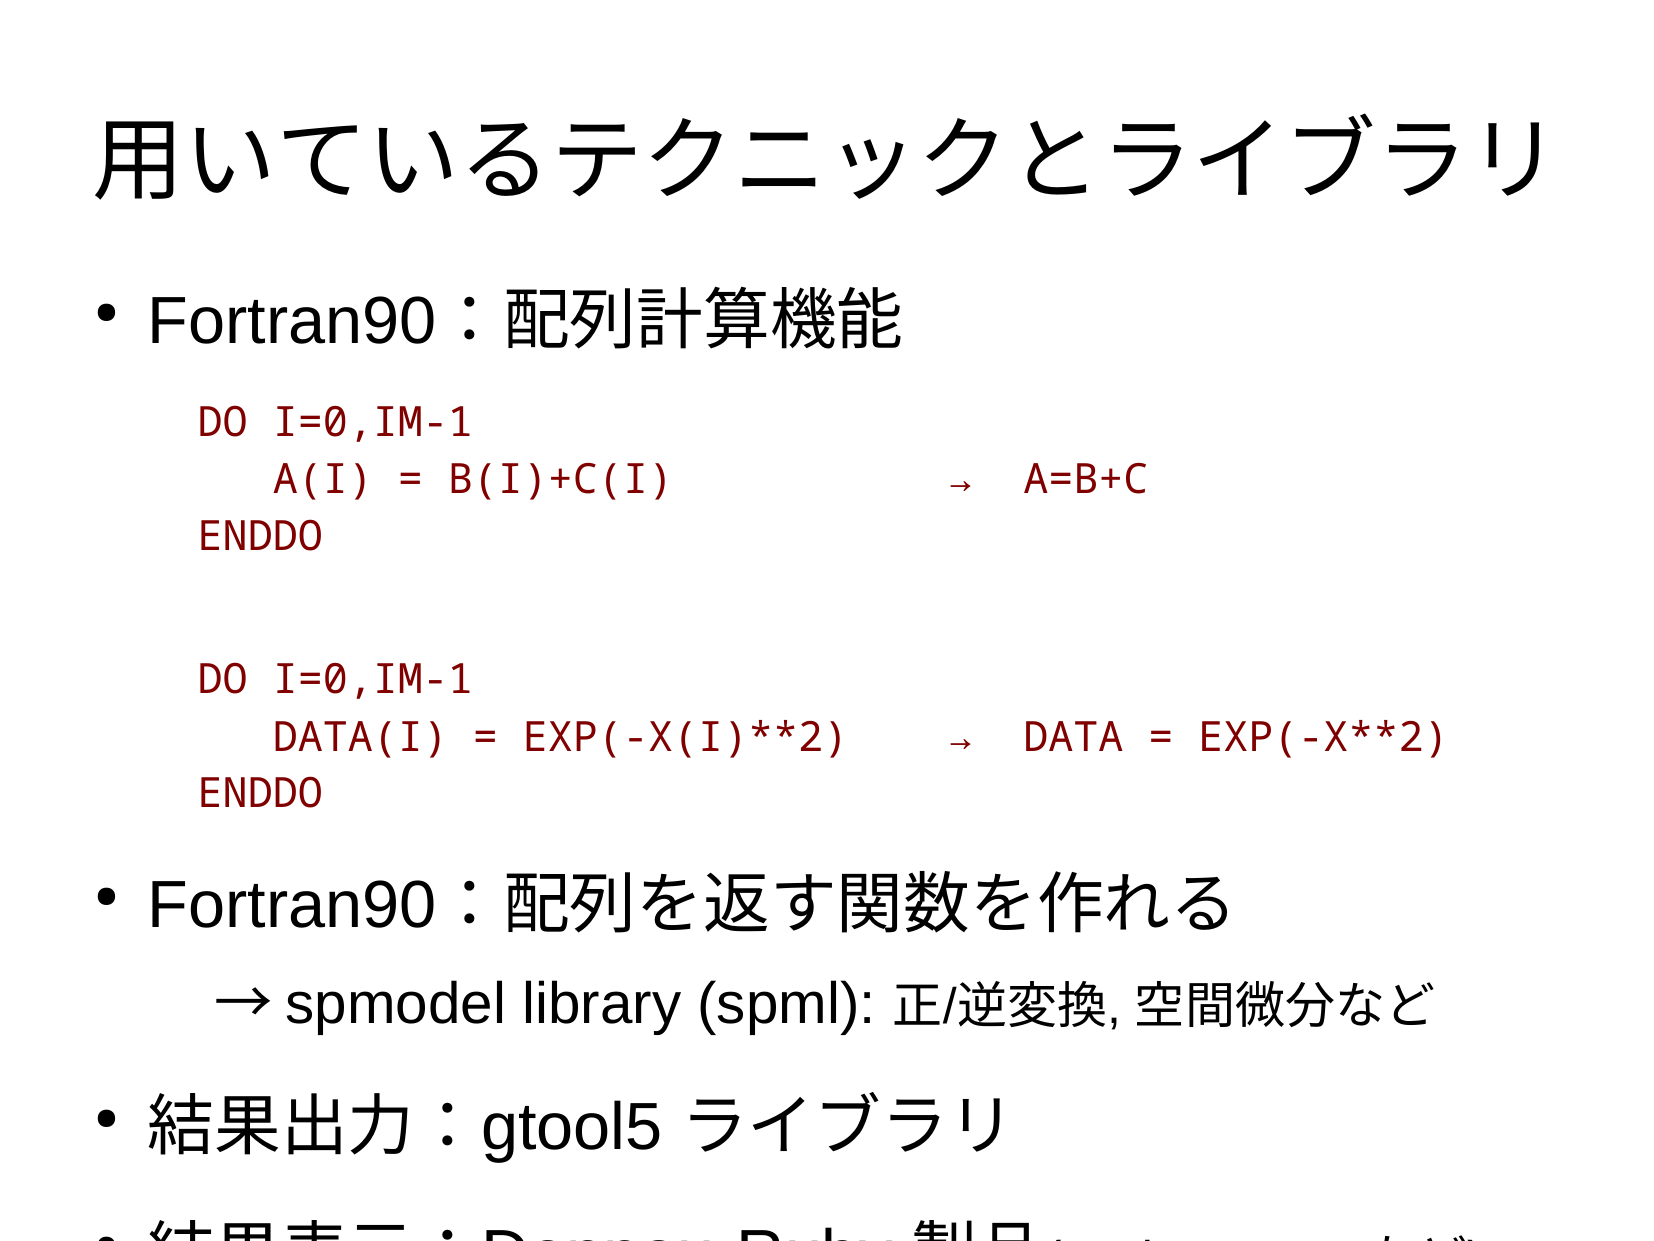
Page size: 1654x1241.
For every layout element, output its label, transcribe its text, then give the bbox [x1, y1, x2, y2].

title 用いているテクニックとライブラリ [82, 56, 1571, 250]
list Fortran90：配列計算機能 DO I=0,IM-1 A(I) = B(I)+C(I) → A=B+C ENDDO DO I=0,IM-1 DATA(I) = EXP(-X(I)**2) → DATA = EXP(-X**2) ENDDO Fortran90：配列を返す関数を作れる → spmodel library (spml): 正/逆変換, 空間微分など 結果出力：gtool5 ライブラリ 結果表示：Dennou-Ruby 製品(gpview, gave など) [76, 265, 1565, 1150]
